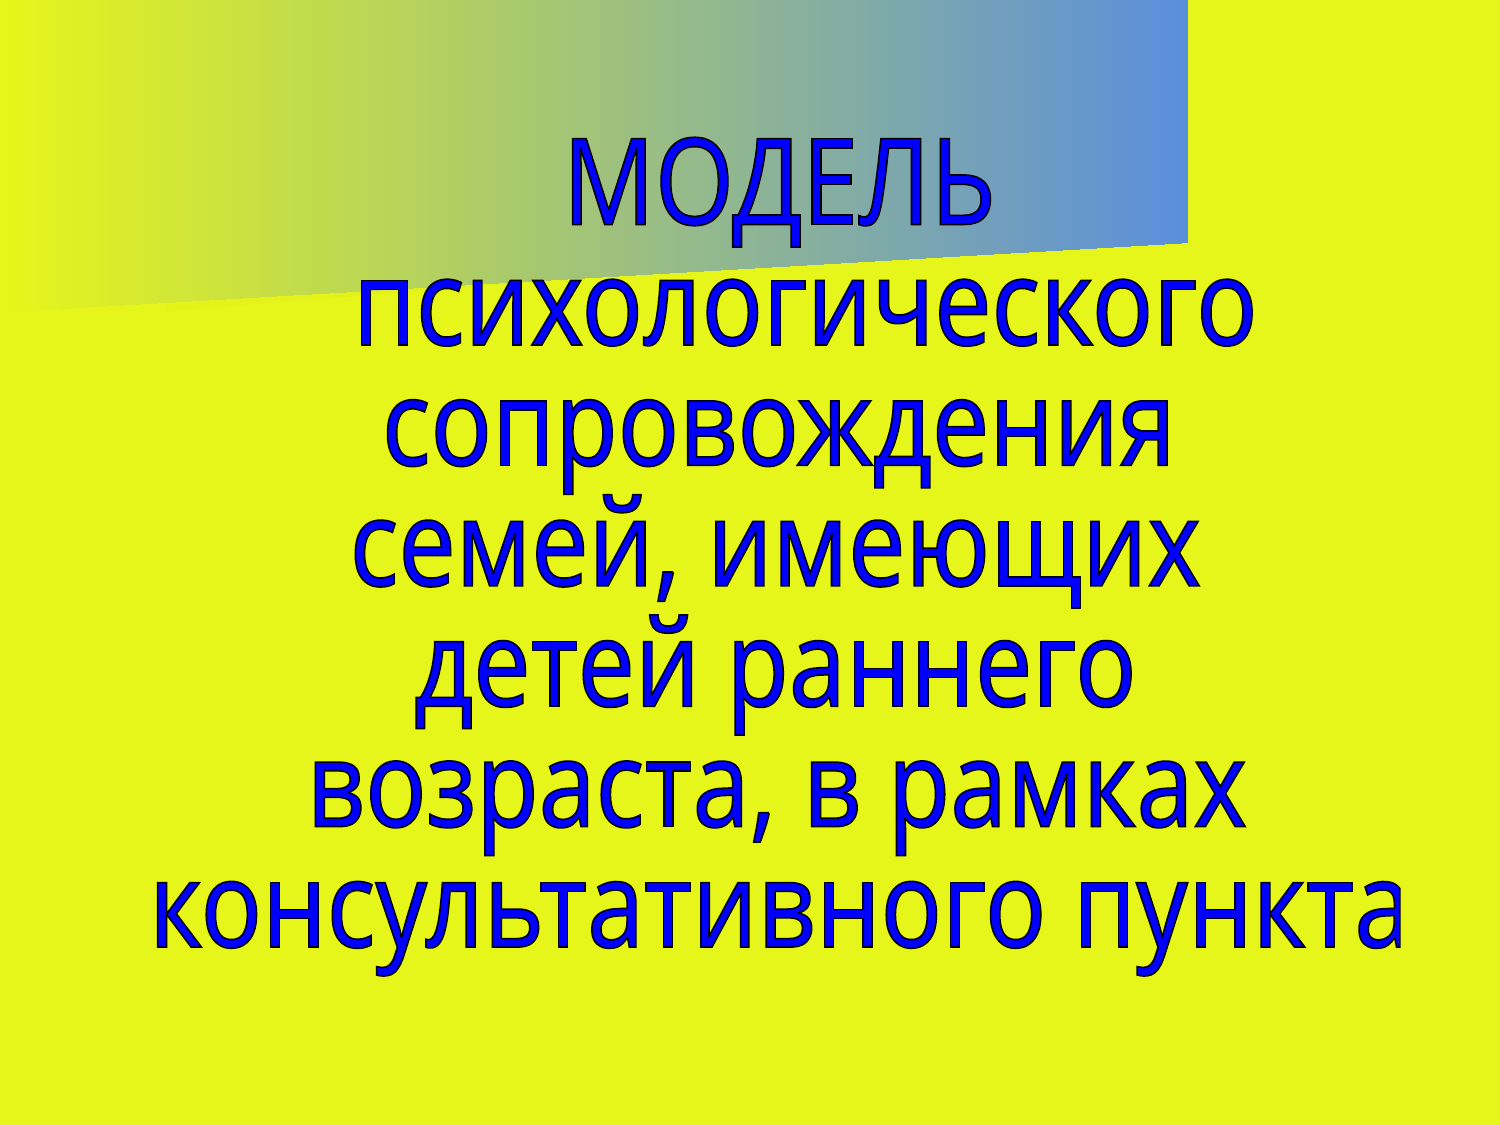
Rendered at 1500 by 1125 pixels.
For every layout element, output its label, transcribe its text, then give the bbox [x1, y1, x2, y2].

text_box МОДЕЛЬ психологического сопровождения семей, имеющих детей раннего возраста, в рамках консультативного пункта [874, 400, 930, 488]
text_box МОДЕЛЬ психологического сопровождения семей, имеющих детей раннего возраста, в рамках консультативного пункта [707, 279, 758, 347]
text_box МОДЕЛЬ психологического сопровождения семей, имеющих детей раннего возраста, в рамках консультативного пункта [1120, 400, 1168, 466]
text_box МОДЕЛЬ психологического сопровождения семей, имеющих детей раннего возраста, в рамках консультативного пункта [766, 882, 812, 948]
text_box МОДЕЛЬ психологического сопровождения семей, имеющих детей раннего возраста, в рамках консультативного пункта [661, 137, 728, 226]
text_box МОДЕЛЬ психологического сопровождения семей, имеющих детей раннего возраста, в рамках консультативного пункта [583, 640, 630, 708]
text_box МОДЕЛЬ психологического сопровождения семей, имеющих детей раннего возраста, в рамках консультативного пункта [697, 761, 742, 828]
text_box МОДЕЛЬ психологического сопровождения семей, имеющих детей раннего возраста, в рамках консультативного пункта [950, 882, 984, 948]
text_box МОДЕЛЬ психологического сопровождения семей, имеющих детей раннего возраста, в рамках консультативного пункта [1261, 882, 1305, 948]
text_box МОДЕЛЬ психологического сопровождения семей, имеющих детей раннего возраста, в рамках консультативного пункта [853, 520, 901, 588]
text_box МОДЕЛЬ психологического сопровождения семей, имеющих детей раннего возраста, в рамках консультативного пункта [1196, 882, 1244, 948]
text_box МОДЕЛЬ психологического сопровождения семей, имеющих детей раннего возраста, в рамках консультативного пункта [332, 881, 373, 949]
text_box МОДЕЛЬ психологического сопровождения семей, имеющих детей раннего возраста, в рамках консультативного пункта [687, 400, 734, 466]
text_box МОДЕЛЬ психологического сопровождения семей, имеющих детей раннего возраста, в рамках консультативного пункта [700, 882, 749, 948]
text_box МОДЕЛЬ психологического сопровождения семей, имеющих детей раннего возраста, в рамках консультативного пункта [315, 762, 361, 827]
text_box МОДЕЛЬ психологического сопровождения семей, имеющих детей раннего возраста, в рамках консультативного пункта [732, 138, 801, 248]
text_box МОДЕЛЬ психологического сопровождения семей, имеющих детей раннего возраста, в рамках консультативного пункта [1091, 762, 1136, 827]
text_box МОДЕЛЬ психологического сопровождения семей, имеющих детей раннего возраста, в рамках консультативного пункта [206, 881, 257, 949]
text_box МОДЕЛЬ психологического сопровождения семей, имеющих детей раннего возраста, в рамках консультативного пункта [886, 881, 937, 949]
text_box МОДЕЛЬ психологического сопровождения семей, имеющих детей раннего возраста, в рамках консультативного пункта [879, 280, 926, 346]
text_box МОДЕЛЬ психологического сопровождения семей, имеющих детей раннего возраста, в рамках консультативного пункта [812, 138, 853, 225]
text_box МОДЕЛЬ психологического сопровождения семей, имеющих детей раннего возраста, в рамках консультативного пункта [646, 882, 691, 948]
text_box МОДЕЛЬ психологического сопровождения семей, имеющих детей раннего возраста, в рамках консультативного пункта [387, 399, 428, 467]
text_box МОДЕЛЬ психологического сопровождения семей, имеющих детей раннего возраста, в рамках консультативного пункта [854, 641, 902, 707]
text_box МОДЕЛЬ психологического сопровождения семей, имеющих детей раннего возраста, в рамках консультативного пункта [940, 138, 991, 225]
text_box МОДЕЛЬ психологического сопровождения семей, имеющих детей раннего возраста, в рамках консультативного пункта [429, 760, 472, 828]
text_box МОДЕЛЬ психологического сопровождения семей, имеющих детей раннего возраста, в рамках консультативного пункта [355, 520, 396, 588]
text_box МОДЕЛЬ психологического сопровождения семей, имеющих детей раннего возраста, в рамках консультативного пункта [543, 761, 588, 828]
text_box МОДЕЛЬ психологического сопровождения семей, имеющих детей раннего возраста, в рамках консультативного пункта [1080, 640, 1132, 708]
text_box МОДЕЛЬ психологического сопровождения семей, имеющих детей раннего возраста, в рамках консультативного пункта [643, 280, 693, 346]
text_box МОДЕЛЬ психологического сопровождения семей, имеющих детей раннего возраста, в рамках консультативного пункта [157, 882, 202, 948]
text_box МОДЕЛЬ психологического сопровождения семей, имеющих детей раннего возраста, в рамках консультативного пункта [370, 760, 422, 828]
text_box МОДЕЛЬ психологического сопровождения семей, имеющих детей раннего возраста, в рамках консультативного пункта [492, 882, 539, 948]
text_box МОДЕЛЬ психологического сопровождения семей, имеющих детей раннего возраста, в рамках консультативного пункта [990, 881, 1041, 949]
text_box МОДЕЛЬ психологического сопровождения семей, имеющих детей раннего возраста, в рамках консультативного пункта [591, 881, 636, 949]
text_box МОДЕЛЬ психологического сопровождения семей, имеющих детей раннего возраста, в рамках консультативного пункта [375, 882, 428, 977]
text_box МОДЕЛЬ психологического сопровождения семей, имеющих детей раннего возраста, в рамках консультативного пункта [572, 138, 646, 225]
text_box МОДЕЛЬ психологического сопровождения семей, имеющих детей раннего возраста, в рамках консультативного пункта [536, 520, 584, 588]
text_box МОДЕЛЬ психологического сопровождения семей, имеющих детей раннего возраста, в рамках консультативного пункта [540, 882, 586, 948]
text_box МОДЕЛЬ психологического сопровождения семей, имеющих детей раннего возраста, в рамках консультативного пункта [811, 762, 858, 827]
text_box МОДЕЛЬ психологического сопровождения семей, имеющих детей раннего возраста, в рамках консультативного пункта [643, 641, 692, 707]
text_box МОДЕЛЬ психологического сопровождения семей, имеющих детей раннего возраста, в рамках консультативного пункта [1201, 279, 1253, 347]
text_box МОДЕЛЬ психологического сопровождения семей, имеющих детей раннего возраста, в рамках консультативного пункта [404, 520, 451, 588]
text_box МОДЕЛЬ психологического сопровождения семей, имеющих детей раннего возраста, в рамках консультативного пункта [1090, 521, 1139, 586]
text_box МОДЕЛЬ психологического сопровождения семей, имеющих детей раннего возраста, в рамках консультативного пункта [1195, 762, 1246, 827]
text_box МОДЕЛЬ психологического сопровождения семей, имеющих детей раннего возраста, в рамках консультативного пункта [919, 641, 967, 707]
text_box МОДЕЛЬ психологического сопровождения семей, имеющих детей раннего возраста, в рамках консультативного пункта [500, 400, 547, 466]
text_box МОДЕЛЬ психологического сопровождения семей, имеющих детей раннего возраста, в рамках консультативного пункта [1136, 882, 1188, 977]
text_box МОДЕЛЬ психологического сопровождения семей, имеющих детей раннего возраста, в рамках консультативного пункта [425, 882, 476, 948]
text_box МОДЕЛЬ психологического сопровождения семей, имеющих детей раннего возраста, в рамках консультативного пункта [797, 400, 873, 466]
text_box МОДЕЛЬ психологического сопровождения семей, имеющих детей раннего возраста, в рамках консультативного пункта [464, 521, 523, 586]
text_box МОДЕЛЬ психологического сопровождения семей, имеющих детей раннего возраста, в рамках консультативного пункта [1359, 881, 1400, 949]
text_box МОДЕЛЬ психологического сопровождения семей, имеющих детей раннего возраста, в рамках консультативного пункта [824, 882, 873, 948]
text_box МОДЕЛЬ психологического сопровождения семей, имеющих детей раннего возраста, в рамках консультативного пункта [646, 762, 691, 827]
text_box МОДЕЛЬ психологического сопровождения семей, имеющих детей раннего возраста, в рамках консультативного пункта [563, 399, 613, 495]
text_box МОДЕЛЬ психологического сопровождения семей, имеющих детей раннего возраста, в рамках консультативного пункта [601, 760, 641, 828]
text_box МОДЕЛЬ психологического сопровождения семей, имеющих детей раннего возраста, в рамках консультативного пункта [937, 399, 985, 467]
text_box МОДЕЛЬ психологического сопровождения семей, имеющих детей раннего возраста, в рамках консультативного пункта [954, 761, 999, 828]
text_box МОДЕЛЬ психологического сопровождения семей, имеющих детей раннего возраста, в рамках консультативного пункта [416, 641, 472, 729]
text_box МОДЕЛЬ психологического сопровождения семей, имеющих детей раннего возраста, в рамках консультативного пункта [1040, 641, 1075, 707]
text_box МОДЕЛЬ психологического сопровождения семей, имеющих детей раннего возраста, в рамках консультативного пункта [781, 521, 840, 586]
text_box МОДЕЛЬ психологического сопровождения семей, имеющих детей раннего возраста, в рамках консультативного пункта [531, 280, 582, 346]
text_box МОДЕЛЬ психологического сопровождения семей, имеющих детей раннего возраста, в рамках консультативного пункта [623, 399, 674, 467]
text_box МОДЕЛЬ психологического сопровождения семей, имеющих детей раннего возраста, в рамках консультативного пункта [436, 399, 487, 467]
text_box МОДЕЛЬ психологического сопровождения семей, имеющих детей раннего возраста, в рамках консультативного пункта [473, 280, 522, 346]
text_box МОДЕЛЬ психологического сопровождения семей, имеющих детей раннего возраста, в рамках консультативного пункта [587, 279, 638, 347]
text_box МОДЕЛЬ психологического сопровождения семей, имеющих детей раннего возраста, в рамках консультативного пункта [1161, 280, 1196, 346]
text_box МОДЕЛЬ психологического сопровождения семей, имеющих детей раннего возраста, в рамках консультативного пункта [1081, 882, 1128, 948]
text_box МОДЕЛЬ психологического сопровождения семей, имеющих детей раннего возраста, в рамках консультативного пункта [484, 760, 534, 856]
text_box МОДЕЛЬ психологического сопровождения семей, имеющих детей раннего возраста, в рамках консультативного пункта [793, 640, 838, 708]
text_box МОДЕЛЬ психологического сопровождения семей, имеющих детей раннего возраста, в рамках консультативного пункта [532, 641, 577, 707]
text_box МОДЕЛЬ психологического сопровождения семей, имеющих детей раннего возраста, в рамках консультативного пункта [1149, 521, 1200, 586]
text_box МОДЕЛЬ психологического сопровождения семей, имеющих детей раннего возраста, в рамках консультативного пункта [914, 520, 985, 588]
text_box МОДЕЛЬ психологического сопровождения семей, имеющих детей раннего возраста, в рамках консультативного пункта [858, 138, 921, 226]
text_box МОДЕЛЬ психологического сопровождения семей, имеющих детей раннего возраста, в рамках консультативного пункта [743, 399, 794, 467]
text_box МОДЕЛЬ психологического сопровождения семей, имеющих детей раннего возраста, в рамках консультативного пункта [998, 521, 1081, 609]
text_box МОДЕЛЬ психологического сопровождения семей, имеющих детей раннего возраста, в рамках консультативного пункта [771, 280, 805, 346]
text_box МОДЕЛЬ психологического сопровождения семей, имеющих детей раннего возраста, в рамках консультативного пункта [1141, 761, 1186, 828]
text_box МОДЕЛЬ психологического сопровождения семей, имеющих детей раннего возраста, в рамках консультативного пункта [997, 400, 1046, 466]
text_box МОДЕЛЬ психологического сопровождения семей, имеющих детей раннего возраста, в рамках консультативного пункта [997, 279, 1037, 347]
text_box МОДЕЛЬ психологического сопровождения семей, имеющих детей раннего возраста, в рамках консультативного пункта [1308, 882, 1353, 948]
text_box МОДЕЛЬ психологического сопровождения семей, имеющих детей раннего возраста, в рамках консультативного пункта [421, 279, 462, 347]
text_box МОДЕЛЬ психологического сопровождения семей, имеющих детей раннего возраста, в рамках консультативного пункта [270, 882, 319, 948]
text_box МОДЕЛЬ психологического сопровождения семей, имеющих детей раннего возраста, в рамках консультативного пункта [1062, 400, 1111, 466]
text_box МОДЕЛЬ психологического сопровождения семей, имеющих детей раннего возраста, в рамках консультативного пункта [715, 521, 764, 586]
text_box МОДЕЛЬ психологического сопровождения семей, имеющих детей раннего возраста, в рамках консультативного пункта [815, 280, 864, 346]
text_box МОДЕЛЬ психологического сопровождения семей, имеющих детей раннего возраста, в рамках консультативного пункта [597, 521, 646, 586]
text_box МОДЕЛЬ психологического сопровождения семей, имеющих детей раннего возраста, в рамках консультативного пункта [478, 640, 526, 708]
text_box МОДЕЛЬ психологического сопровождения семей, имеющих детей раннего возраста, в рамках консультативного пункта [1097, 279, 1148, 347]
text_box МОДЕЛЬ психологического сопровождения семей, имеющих детей раннего возраста, в рамках консультативного пункта [361, 280, 408, 346]
text_box МОДЕЛЬ психологического сопровождения семей, имеющих детей раннего возраста, в рамках консультативного пункта [939, 279, 987, 347]
text_box МОДЕЛЬ психологического сопровождения семей, имеющих детей раннего возраста, в рамках консультативного пункта [1015, 762, 1075, 827]
text_box МОДЕЛЬ психологического сопровождения семей, имеющих детей раннего возраста, в рамках консультативного пункта [896, 760, 945, 856]
text_box МОДЕЛЬ психологического сопровождения семей, имеющих детей раннего возраста, в рамках консультативного пункта [1048, 280, 1093, 346]
text_box МОДЕЛЬ психологического сопровождения семей, имеющих детей раннего возраста, в рамках консультативного пункта [735, 640, 784, 736]
text_box МОДЕЛЬ психологического сопровождения семей, имеющих детей раннего возраста, в рамках консультативного пункта [980, 640, 1028, 708]
